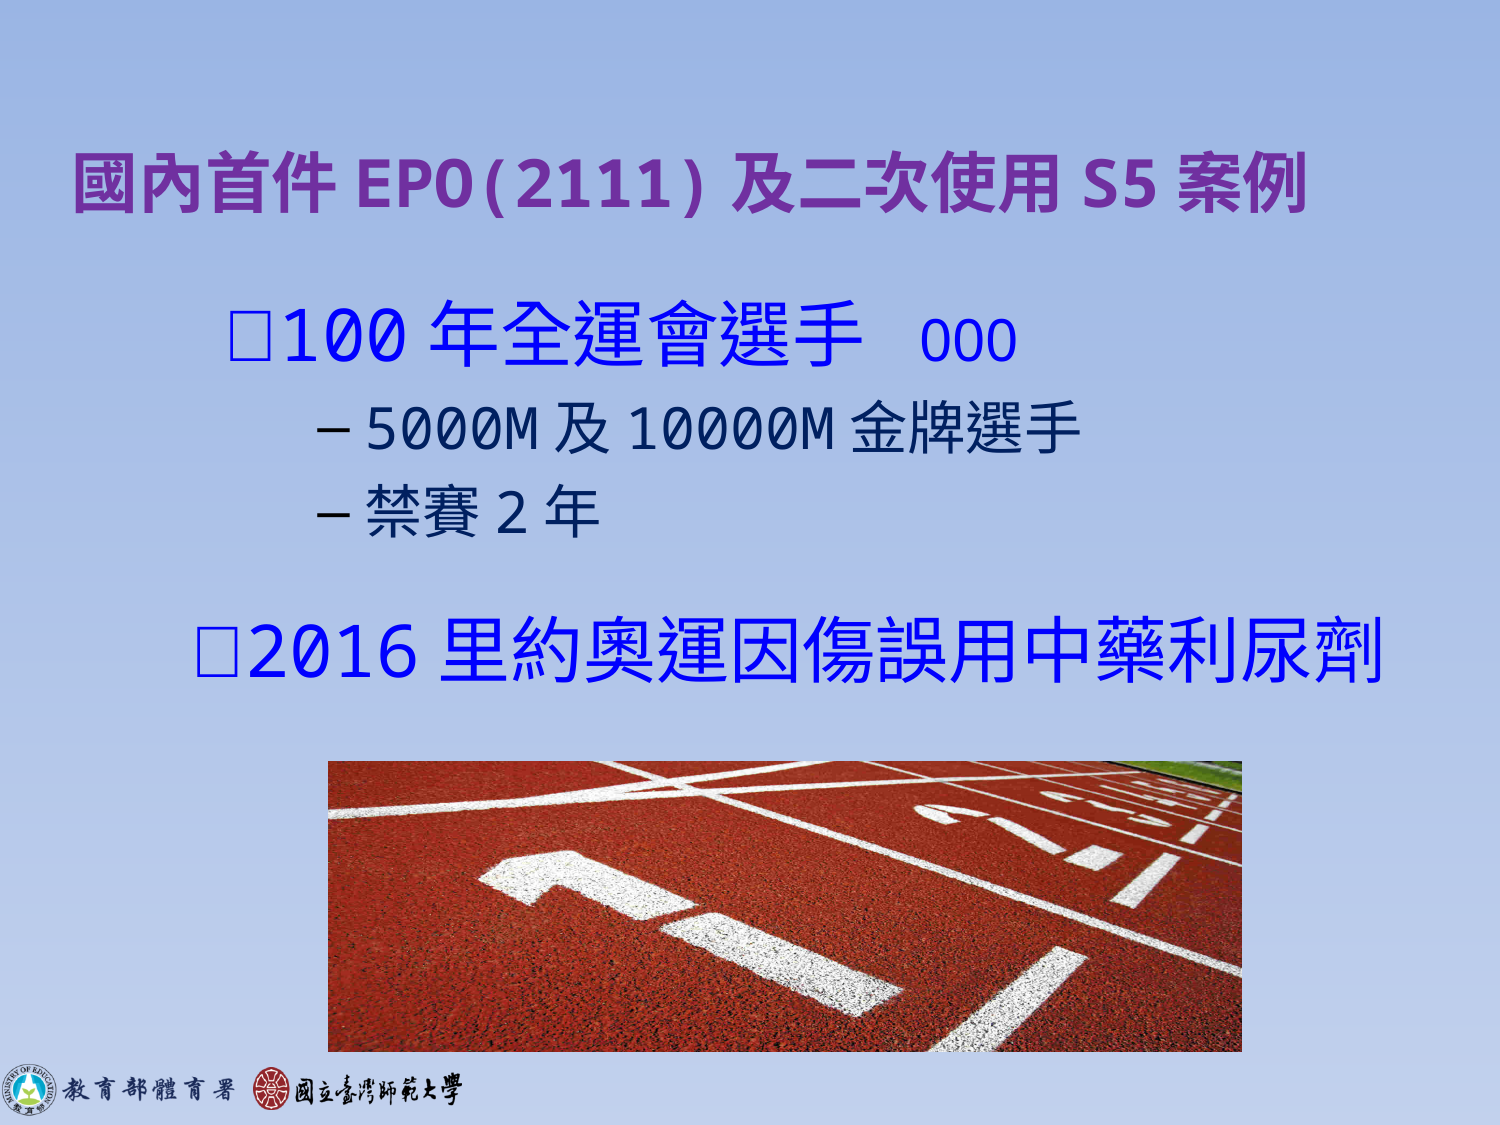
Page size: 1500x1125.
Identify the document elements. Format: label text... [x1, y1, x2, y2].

title 國內首件EPO(2111)及二次使用S5案例 [46, 105, 1335, 256]
text_box 2016里約奧運因傷誤用中藥利尿劑 [176, 598, 1402, 700]
list 100年全運會選手 000 5000M及10000M金牌選手 禁賽2年 [152, 281, 1500, 589]
picture [328, 761, 1242, 1052]
